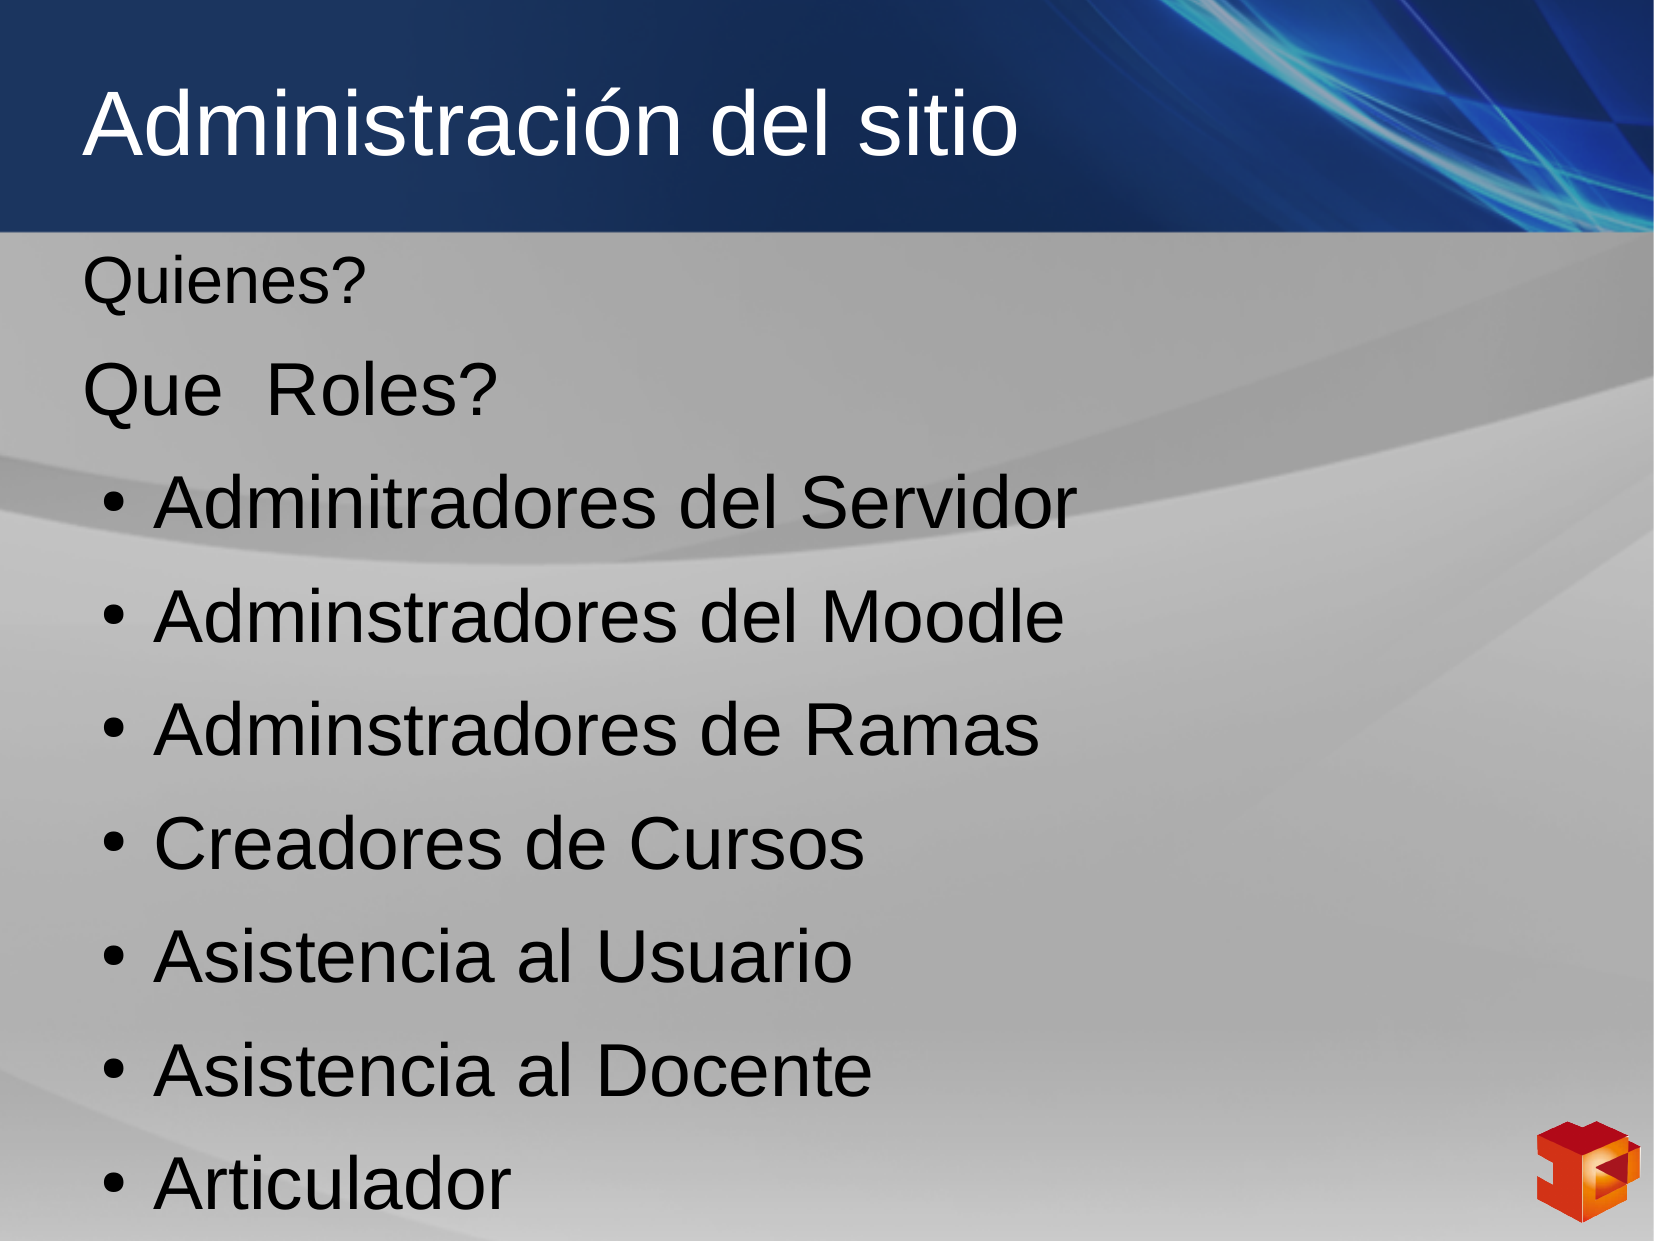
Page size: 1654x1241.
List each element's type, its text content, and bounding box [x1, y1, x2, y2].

title Administración del sitio [82, 19, 1571, 228]
list Quienes? Que Roles? Adminitradores del Servidor Adminstradores del Moodle Adminstradores de Ramas Creadores de Cursos Asistencia al Usuario Asistencia al Docente Articulador [82, 243, 1571, 1241]
picture [0, 0, 1654, 1241]
